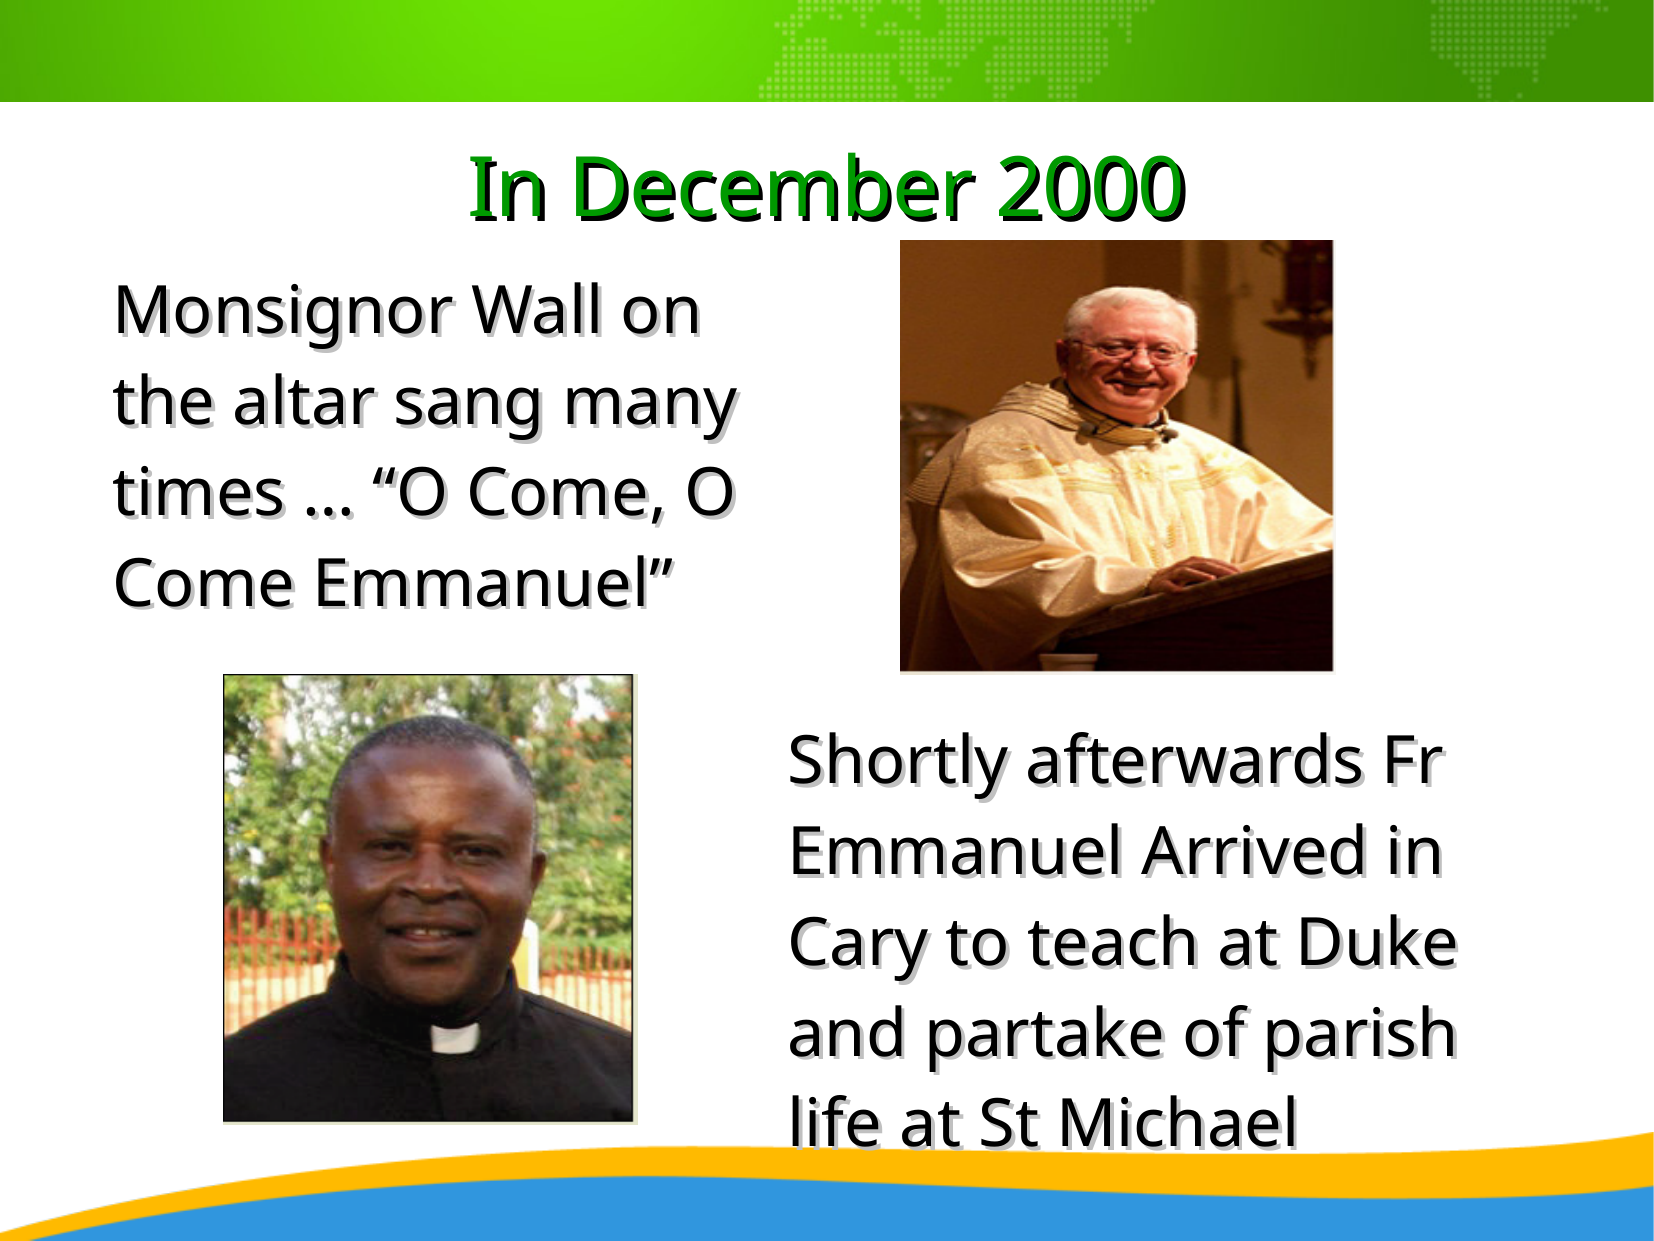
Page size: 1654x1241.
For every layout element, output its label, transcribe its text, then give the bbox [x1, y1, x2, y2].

picture [912, 1133, 925, 1142]
picture [0, 1132, 1654, 1241]
title In December 2000 [82, 119, 1571, 250]
picture [0, 0, 1654, 102]
picture [1219, 1133, 1233, 1142]
list Shortly afterwards Fr Emmanuel Arrived in Cary to teach at Duke and partake of parish life at St Michael [787, 712, 1493, 1121]
list Monsignor Wall on the altar sang many times … “O Come, O Come Emmanuel” [112, 262, 818, 589]
picture [223, 674, 638, 1126]
picture [900, 240, 1336, 676]
